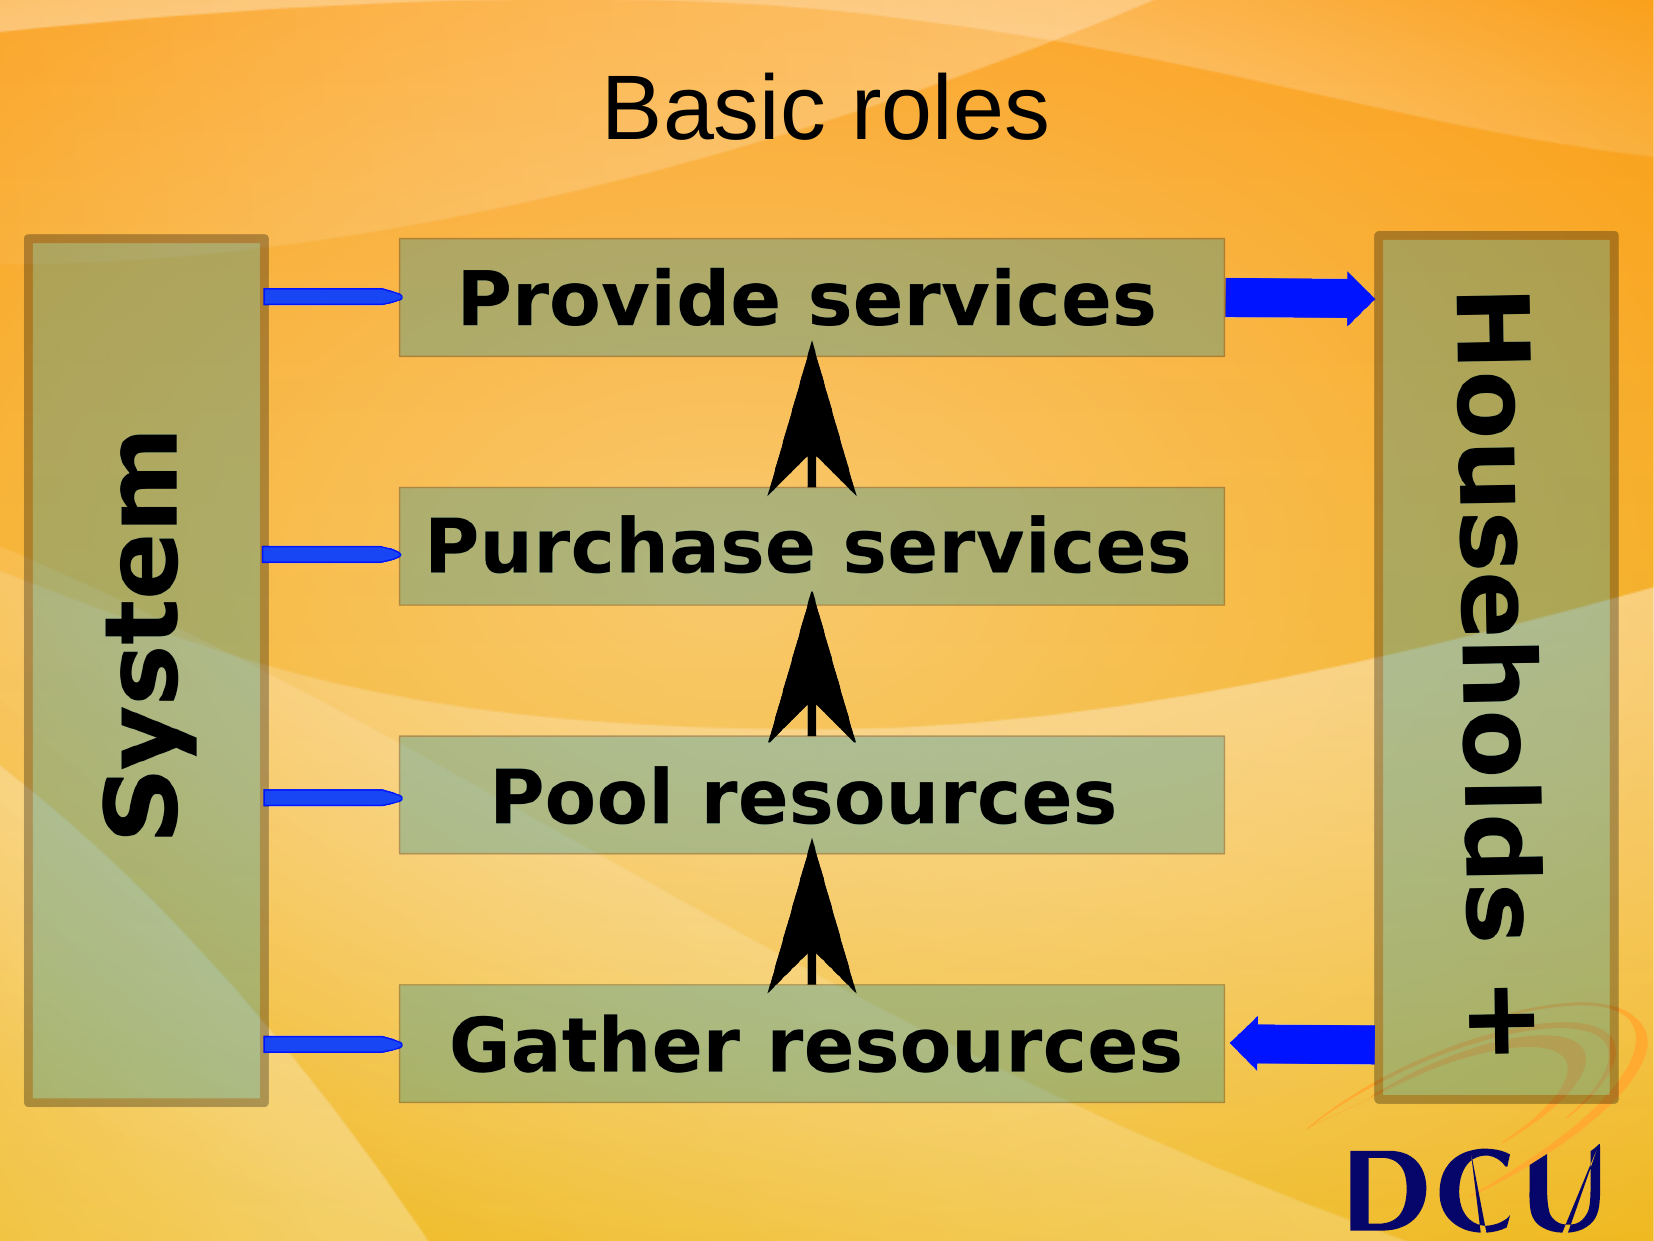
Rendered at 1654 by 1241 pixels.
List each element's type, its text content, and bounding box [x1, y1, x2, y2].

title Basic roles [82, 2, 1571, 169]
picture [0, 0, 1654, 1241]
